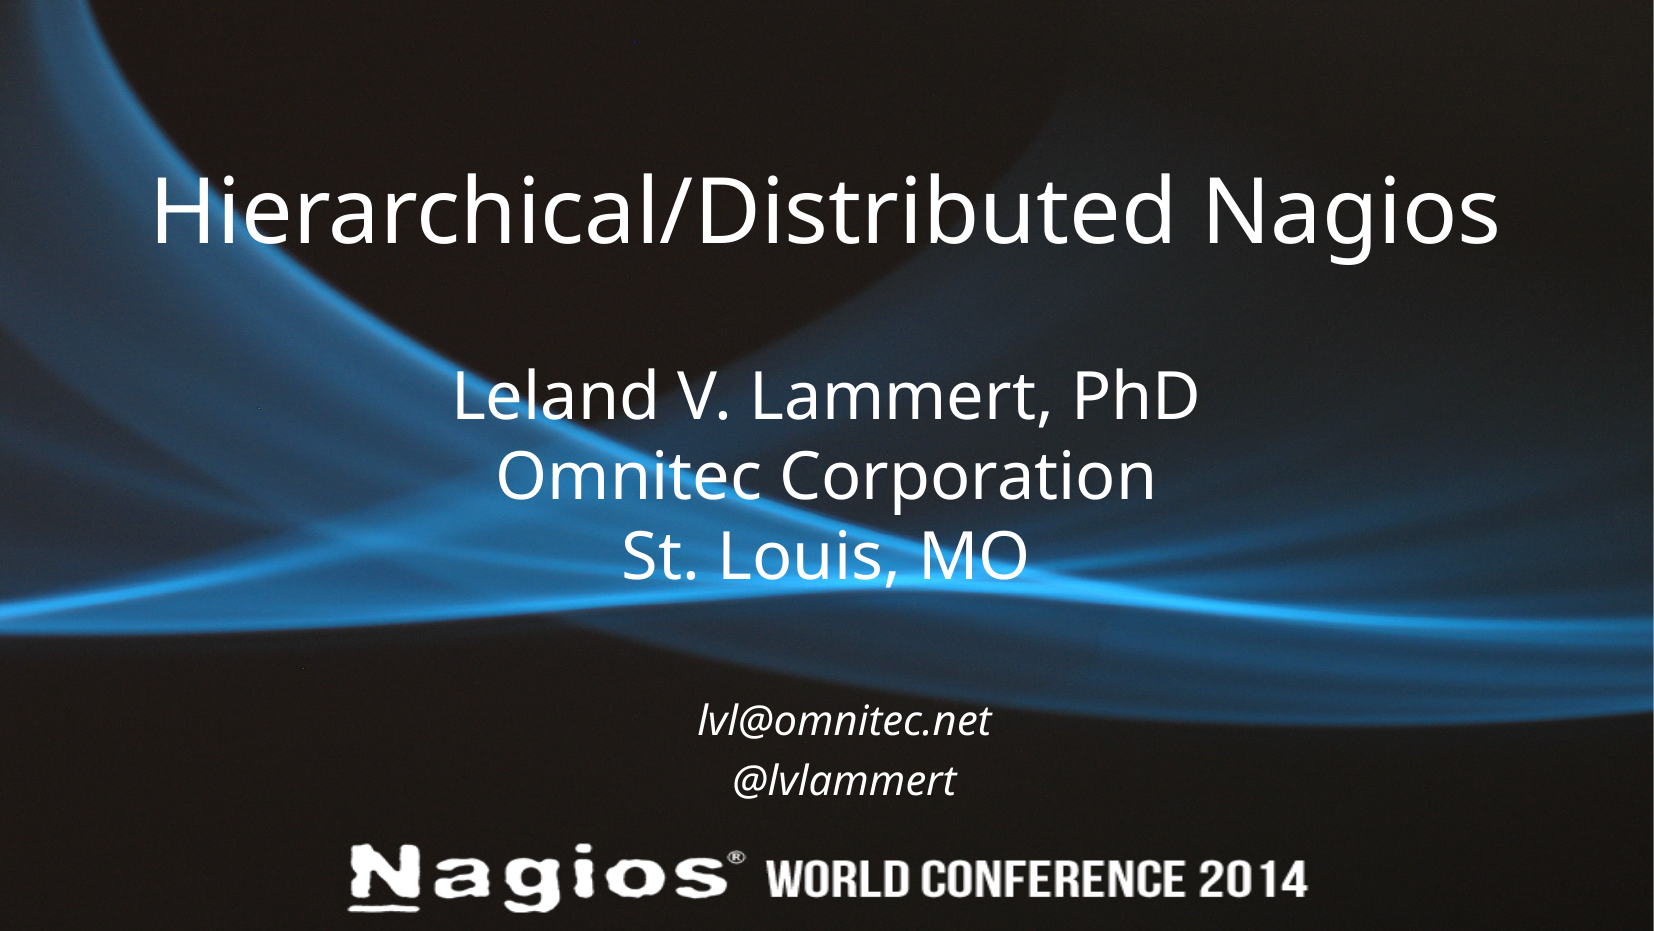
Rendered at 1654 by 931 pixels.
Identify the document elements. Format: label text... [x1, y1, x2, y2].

text_box Leland V. Lammert, PhD Omnitec Corporation St. Louis, MO lvl@omnitec.net @lvlammert [248, 345, 1406, 826]
title Hierarchical/Distributed Nagios [124, 103, 1530, 311]
picture [0, 0, 1654, 931]
